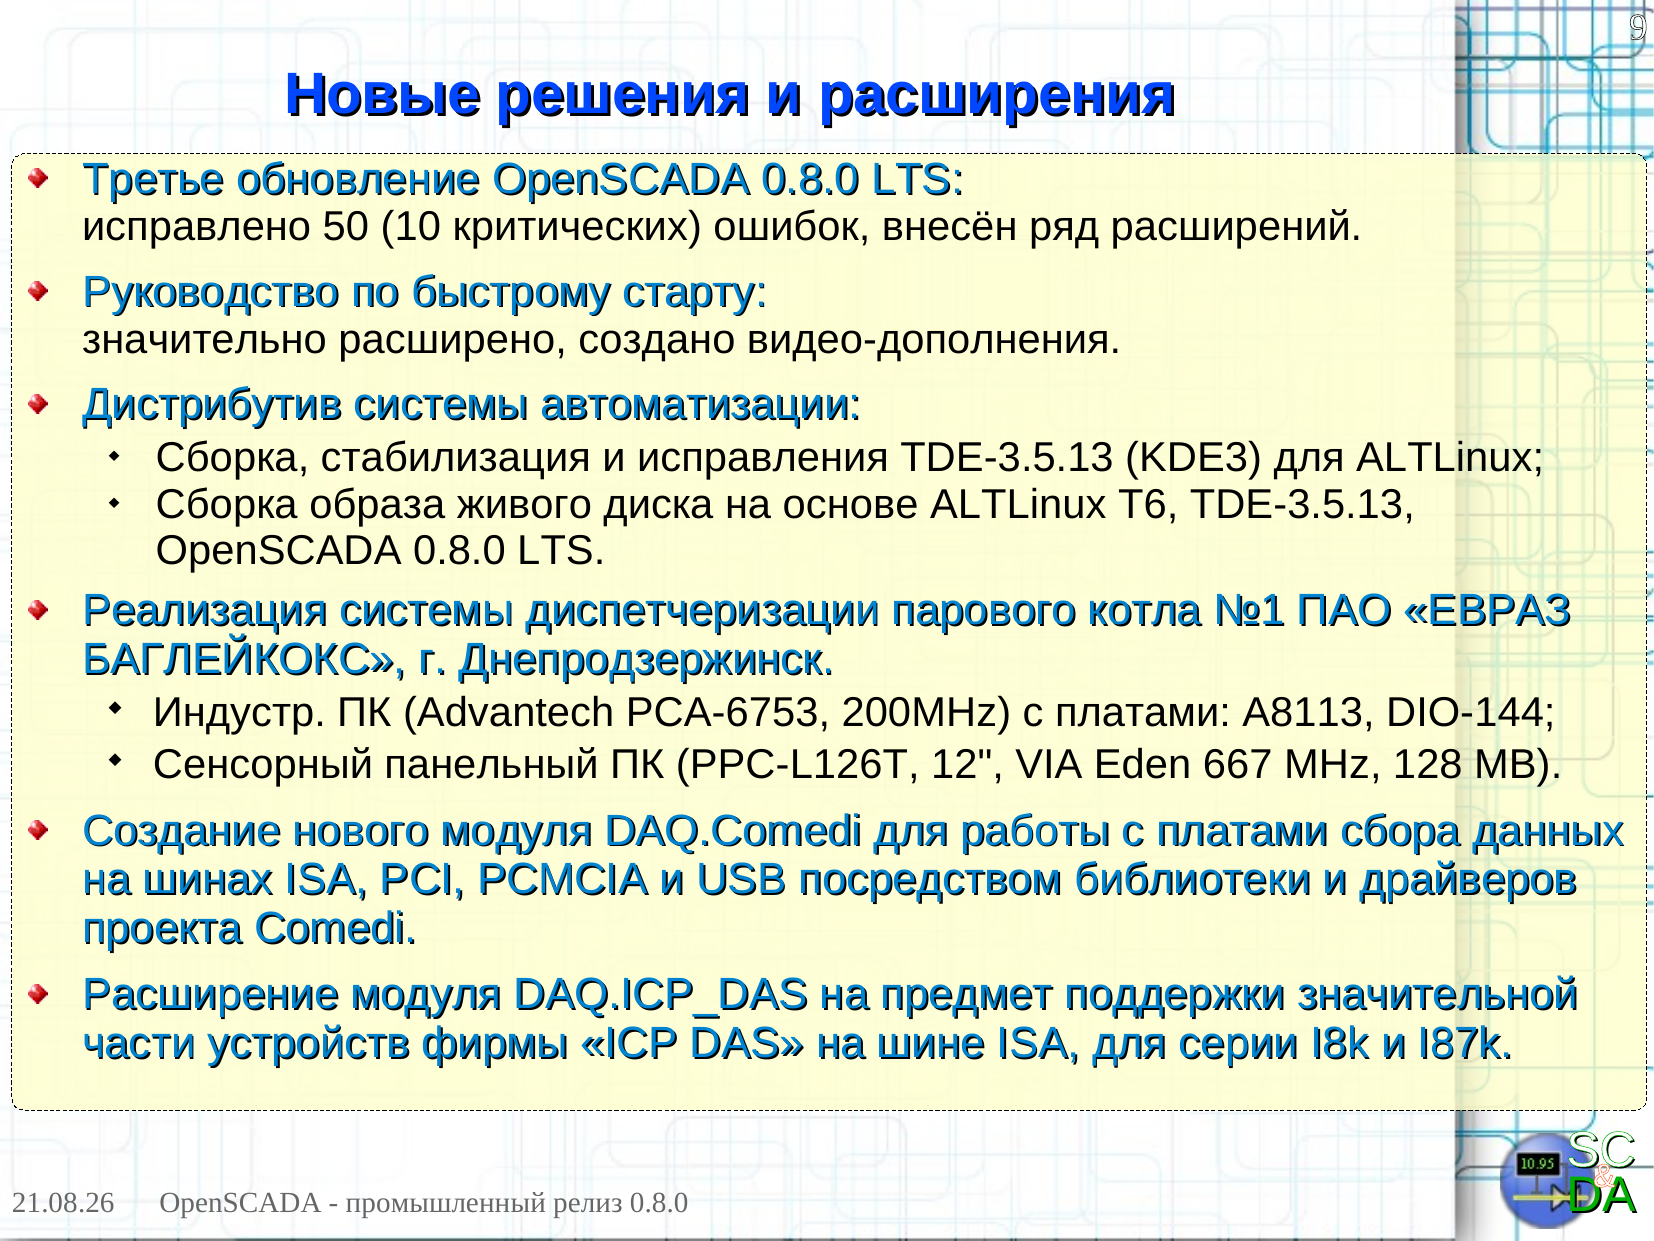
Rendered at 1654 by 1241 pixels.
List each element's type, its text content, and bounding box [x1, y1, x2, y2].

title Новые решения и расширения [25, 55, 1436, 121]
list Третье обновление OpenSCADA 0.8.0 LTS: исправлено 50 (10 критических) ошибок, внесён ряд расширений. Руководство по быстрому старту: значительно расширено, создано видео-дополнения. Дистрибутив системы автоматизации: Сборка, стабилизация и исправления TDE-3.5.13 (KDE3) для ALTLinux; Сборка образа живого диска на основе ALTLinux T6, TDE-3.5.13, OpenSCADA 0.8.0 LTS. Реализация системы диспетчеризации парового котла №1 ПАО «ЕВРАЗ БАГЛЕЙКОКС», г. Днепродзержинск. Индустр. ПК (Advantech PCA-6753, 200MHz) с платами: A8113, DIO-144; Сенсорный панельный ПК (PPC-L126T, 12", VIA Eden 667 MHz, 128 MB). Создание нового модуля DAQ.Comedi для работы с платами сбора данных на шинах ISA, PCI, PCMCIA и USB посредством библиотеки и драйверов проекта Comedi. Расширение модуля DAQ.ICP_DAS на предмет поддержки значительной части устройств фирмы «ICP DAS» на шине ISA, для серии I8k и I87k. [11, 153, 1647, 1111]
picture [0, 0, 1654, 1241]
